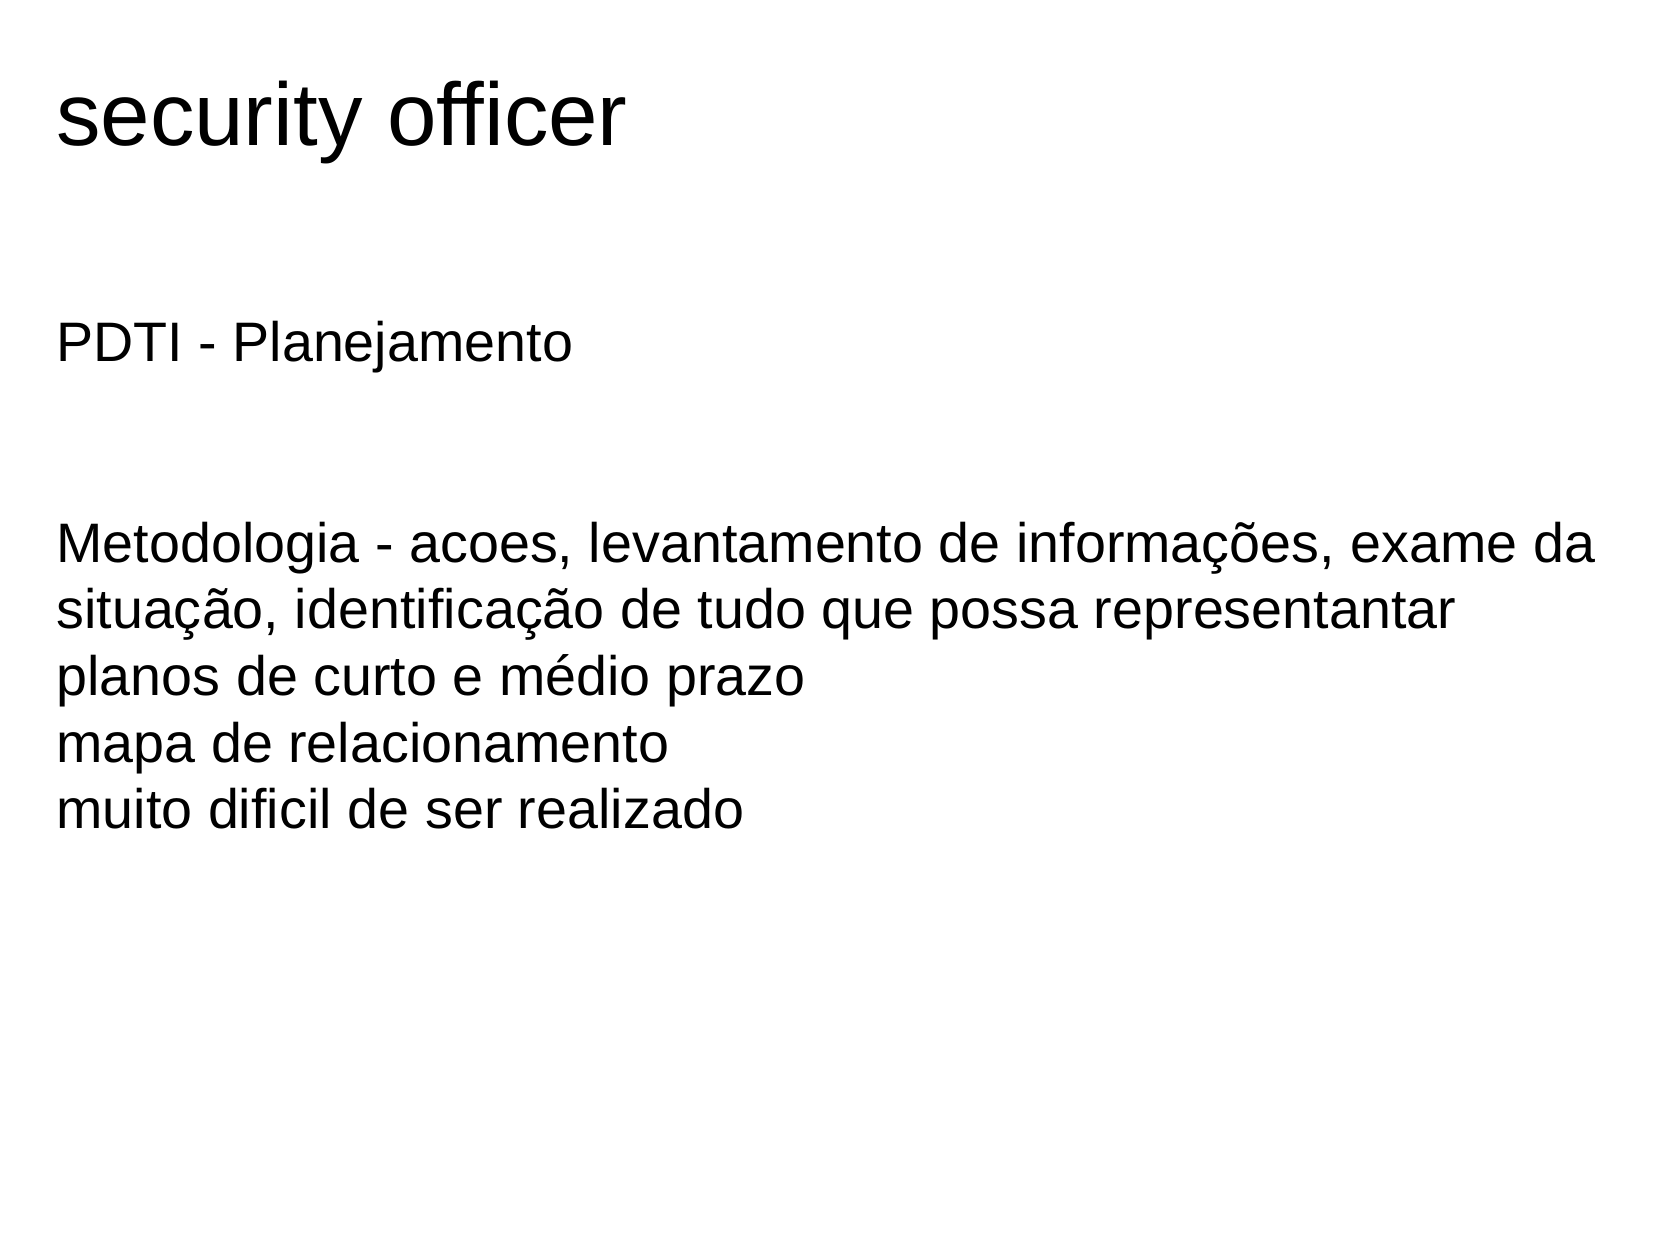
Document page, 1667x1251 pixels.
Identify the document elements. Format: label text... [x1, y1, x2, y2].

title security officer [50, 50, 1630, 213]
list PDTI - Planejamento Metodologia - acoes, levantamento de informações, exame da situação, identificação de tudo que possa representantar planos de curto e médio prazo mapa de relacionamento muito dificil de ser realizado [50, 300, 1630, 1213]
